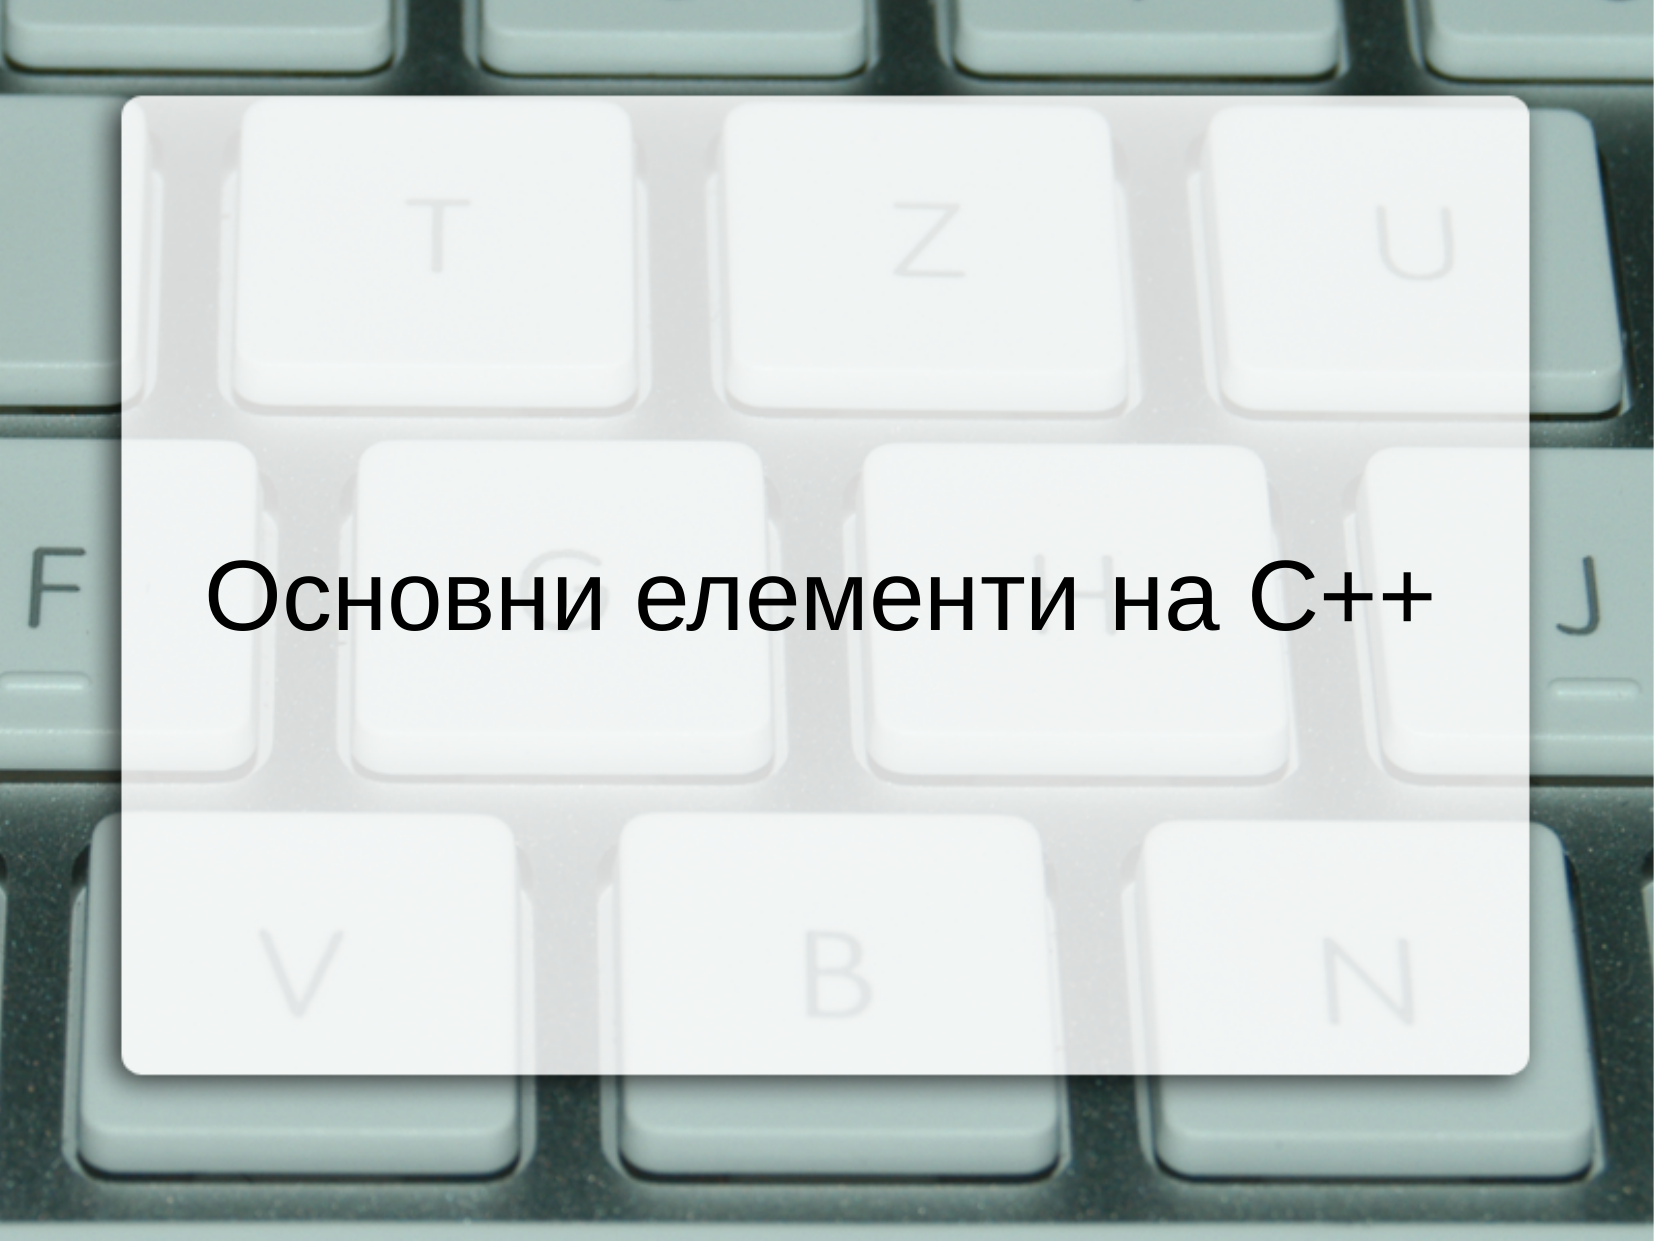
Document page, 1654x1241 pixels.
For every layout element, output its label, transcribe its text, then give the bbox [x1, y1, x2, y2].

picture [0, 0, 1654, 1241]
subtitle Основни елементи на C++ [135, 117, 1506, 1074]
